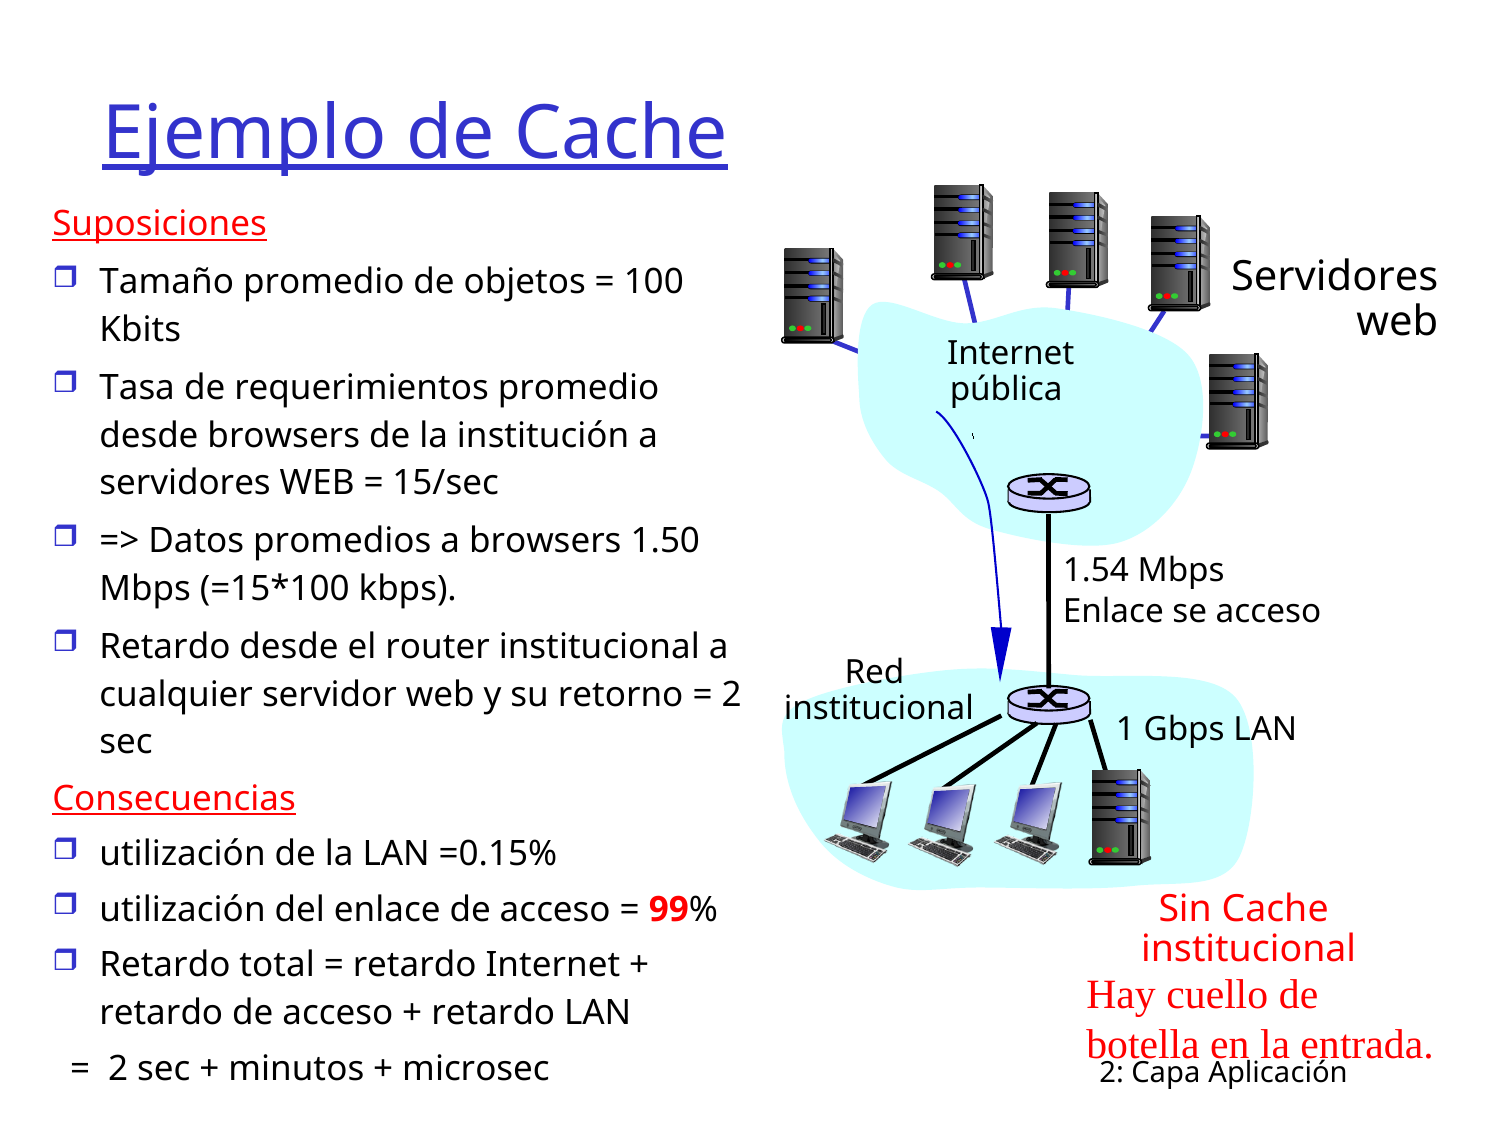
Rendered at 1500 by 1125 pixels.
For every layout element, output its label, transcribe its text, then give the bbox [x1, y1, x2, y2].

text_box 1 Gbps LAN [1100, 704, 1313, 756]
text_box [782, 735, 955, 824]
text_box 1.54 Mbps Enlace se acceso [1047, 545, 1337, 637]
text_box [1148, 216, 1211, 311]
text_box Red institucional [769, 647, 990, 735]
text_box [1046, 192, 1109, 288]
list Suposiciones Tamaño promedio de objetos = 100 Kbits Tasa de requerimientos promedio desde browsers de la institución a servidores WEB = 15/sec => Datos promedios a browsers 1.50 Mbps (=15*100 kbps). Retardo desde el router institucional a cualquier servidor web y su retorno = 2 sec Consecuencias utilización de la LAN =0.15% utilización del enlace de acceso = 99% Retardo total = retardo Internet + retardo de acceso + retardo LAN = 2 sec + minutos + microsec [37, 190, 769, 1102]
text_box Sin Cache institucional [1126, 881, 1372, 959]
text_box [927, 789, 970, 832]
text_box [1013, 787, 1056, 830]
text_box [1206, 354, 1269, 449]
text_box Servidores web [1216, 247, 1454, 353]
text_box [931, 185, 994, 280]
text_box [851, 668, 1254, 891]
title Ejemplo de Cache [87, 37, 1363, 225]
picture [807, 777, 1064, 873]
text_box Hay cuello de botella en la entrada. [1071, 959, 1451, 1082]
text_box [781, 248, 844, 343]
text_box Internet pública [923, 327, 1090, 416]
text_box [843, 785, 886, 828]
text_box [857, 301, 1204, 545]
